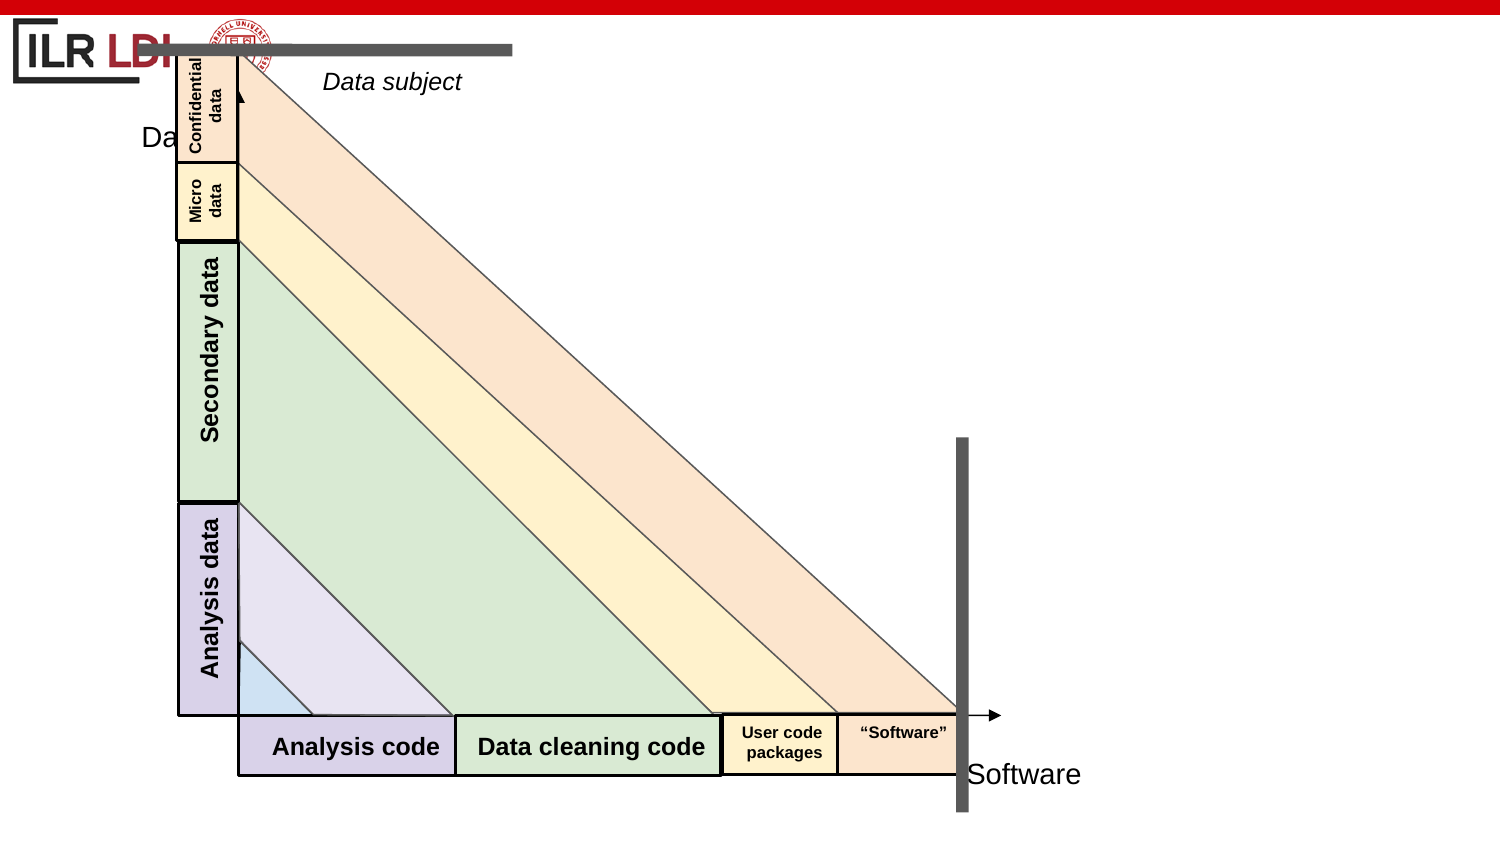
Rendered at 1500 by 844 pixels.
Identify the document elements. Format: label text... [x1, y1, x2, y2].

text_box Confidential data [176, 57, 238, 163]
text_box Data subject [307, 50, 613, 111]
text_box “Software” [837, 714, 956, 775]
text_box Analysis data [178, 503, 239, 716]
text_box Data cleaning code [455, 715, 722, 776]
text_box User code packages [722, 714, 837, 775]
picture [0, 15, 301, 102]
text_box Micro data [176, 163, 238, 241]
text_box Secondary data [178, 242, 239, 502]
text_box Data [126, 102, 176, 168]
text_box [238, 57, 956, 717]
text_box Analysis code [238, 715, 455, 776]
picture [247, 57, 301, 102]
text_box Software [969, 740, 1500, 806]
